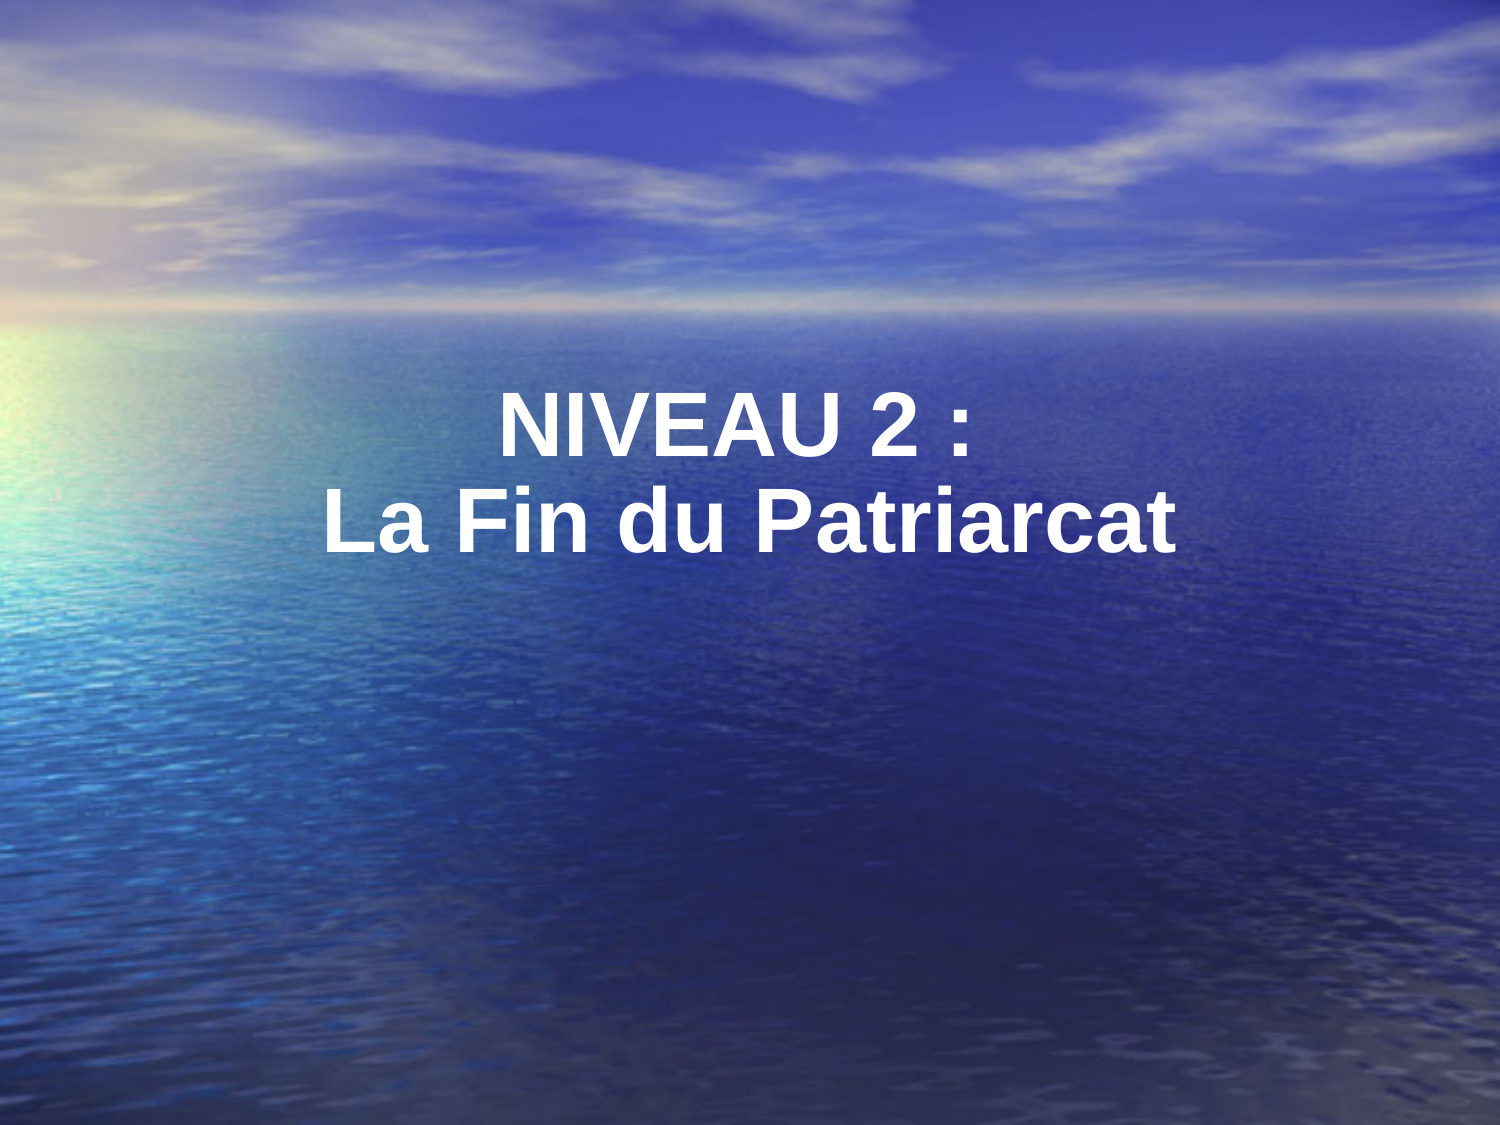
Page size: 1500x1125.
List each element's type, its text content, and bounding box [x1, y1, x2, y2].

picture [0, 0, 1500, 1125]
text_box NIVEAU 2 : La Fin du Patriarcat [112, 349, 1388, 591]
